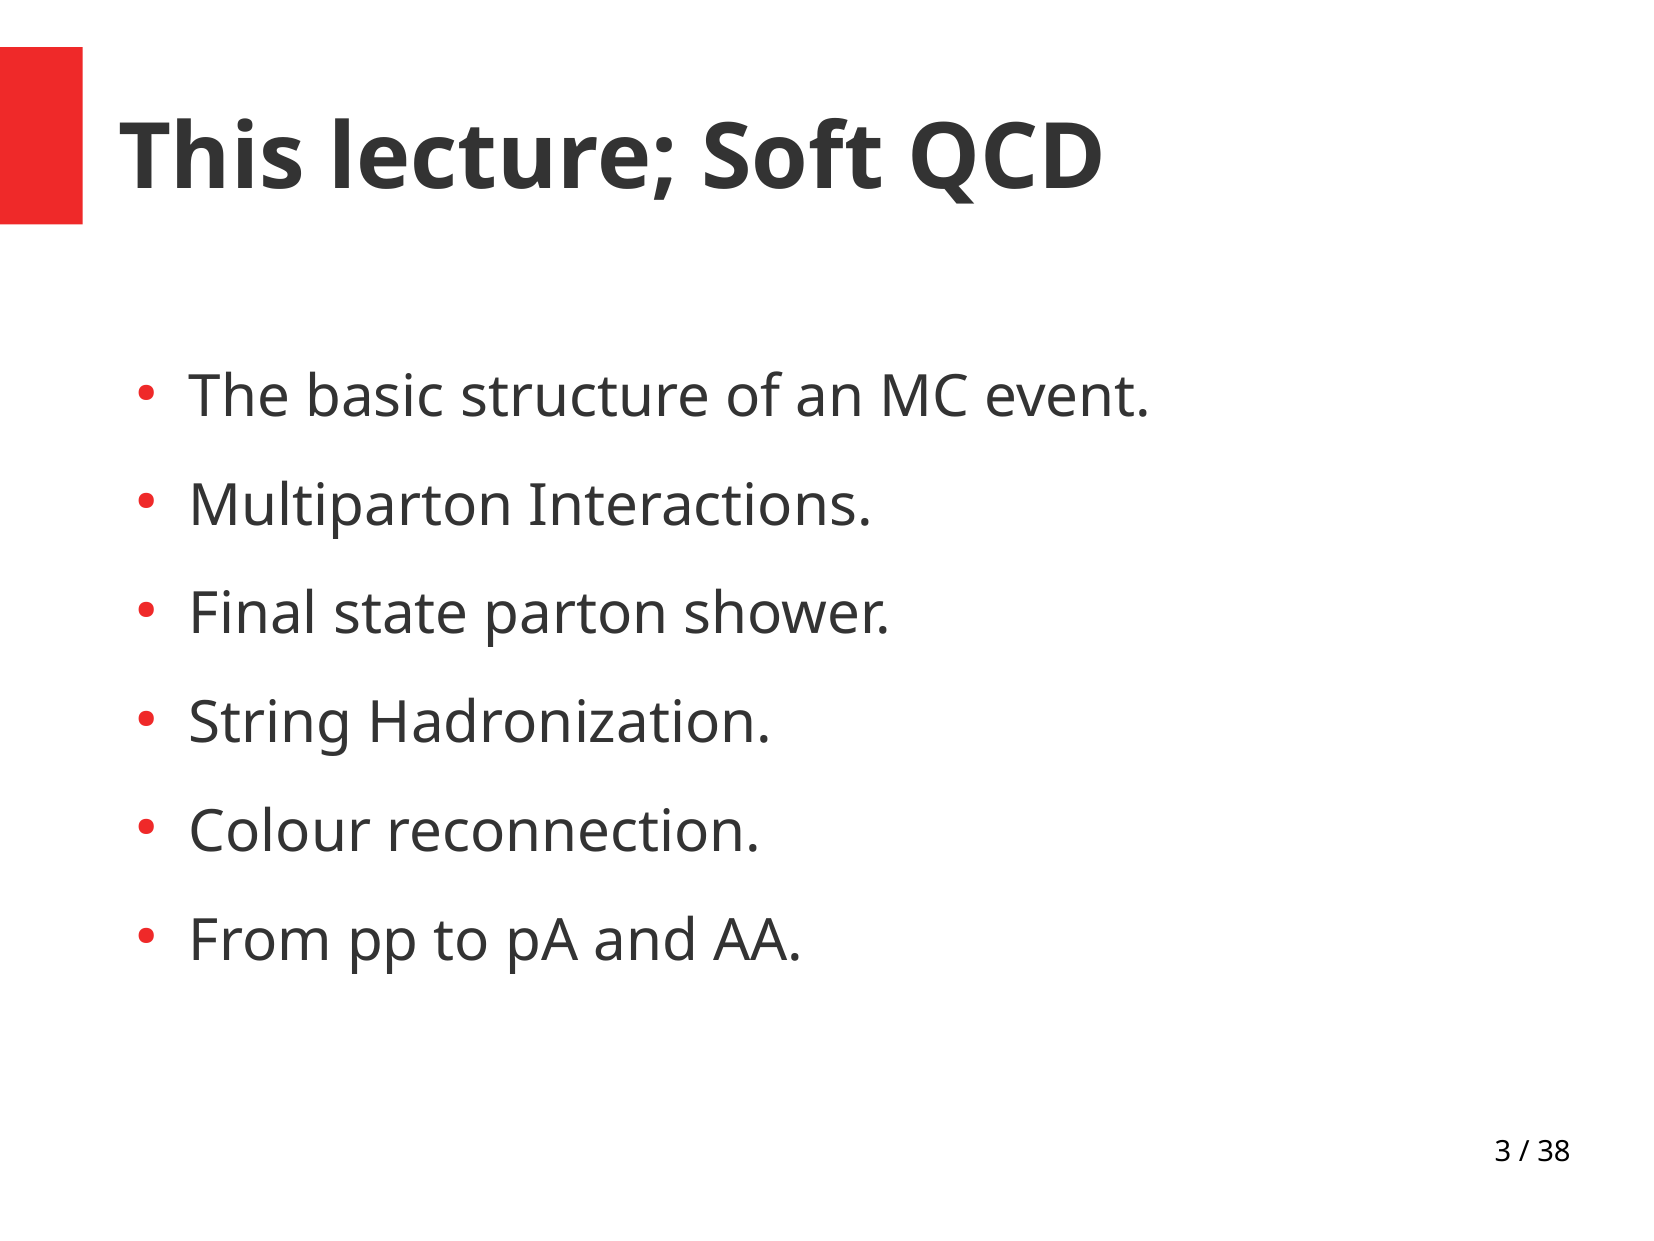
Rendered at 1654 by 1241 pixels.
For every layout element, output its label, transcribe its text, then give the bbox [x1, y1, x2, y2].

list The basic structure of an MC event. Multiparton Interactions. Final state parton shower. String Hadronization. Colour reconnection. From pp to pA and AA. [118, 354, 1536, 1074]
title This lecture; Soft QCD [118, 49, 1571, 257]
